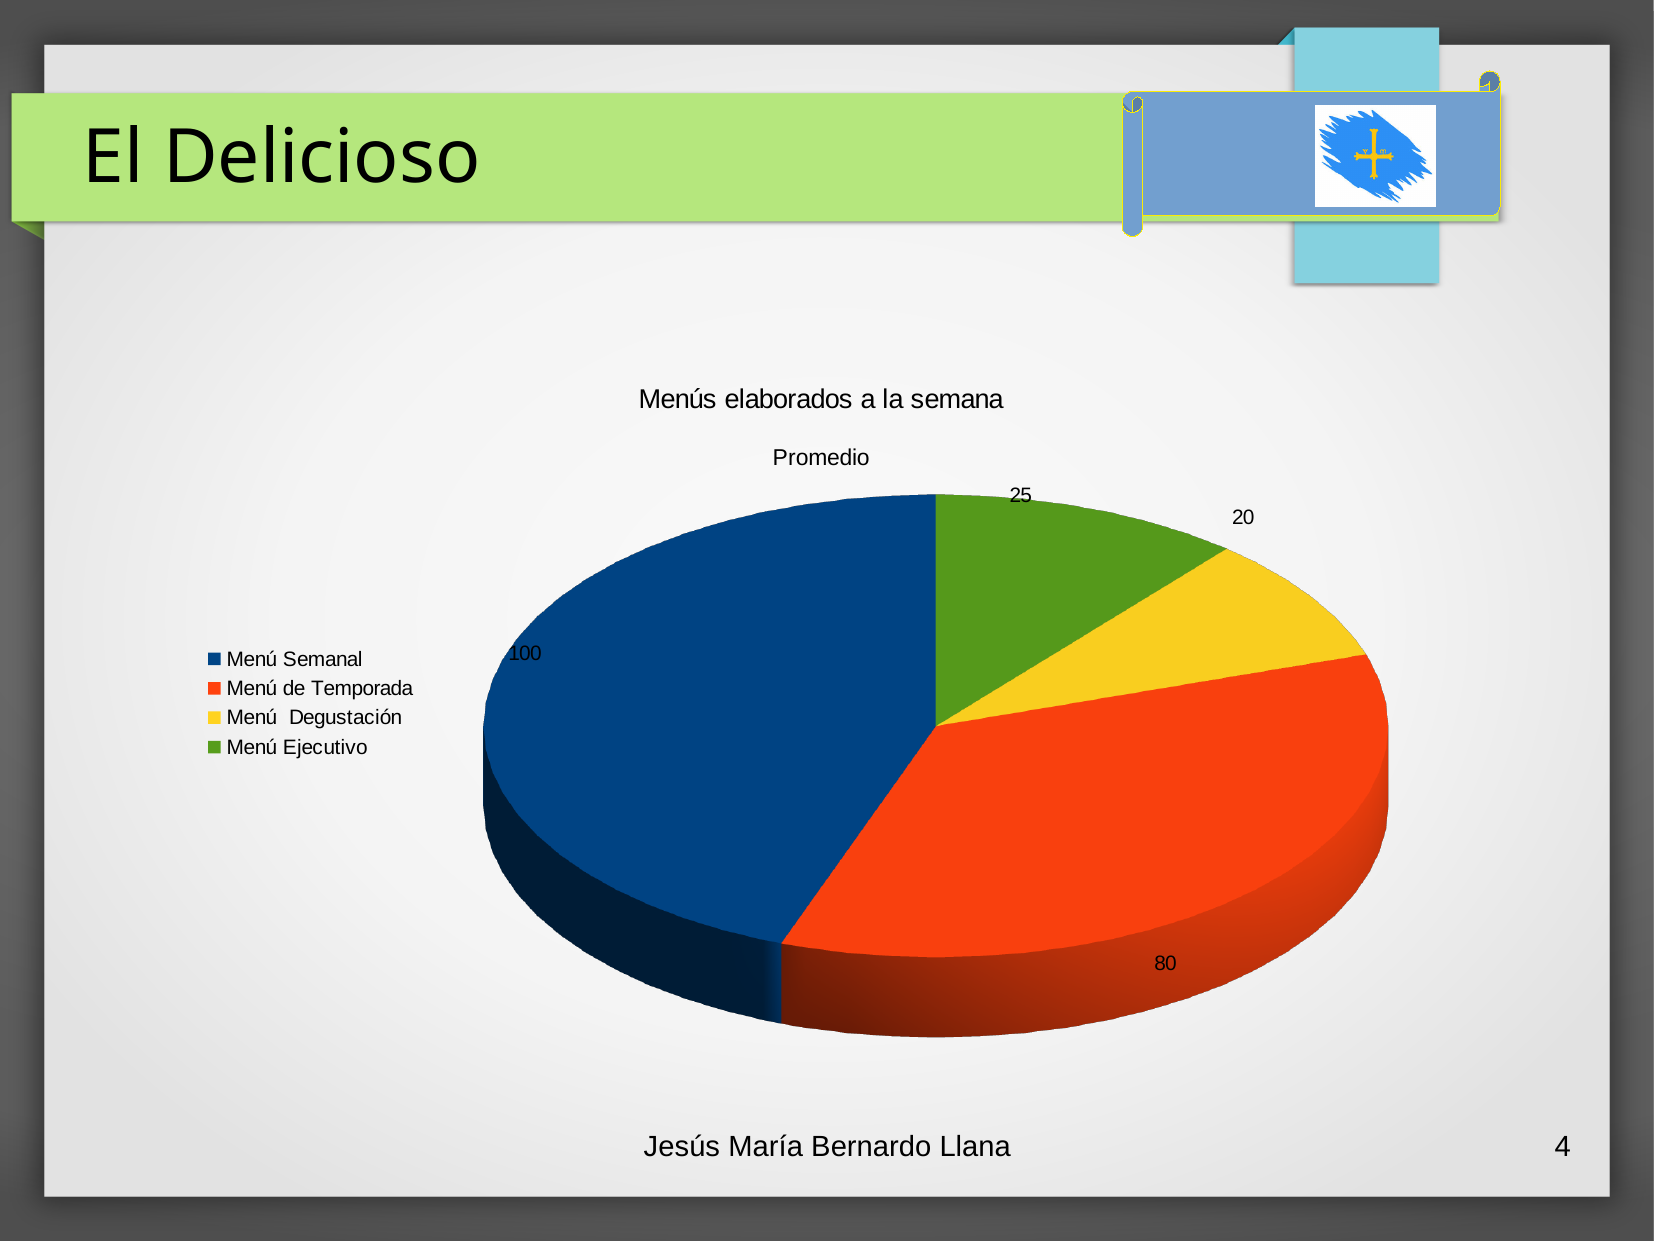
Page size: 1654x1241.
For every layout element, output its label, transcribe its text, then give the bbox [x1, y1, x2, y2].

picture [0, 0, 1654, 1241]
text_box [1122, 70, 1501, 237]
chart [188, 354, 1453, 1052]
title El Delicioso [82, 94, 1124, 213]
